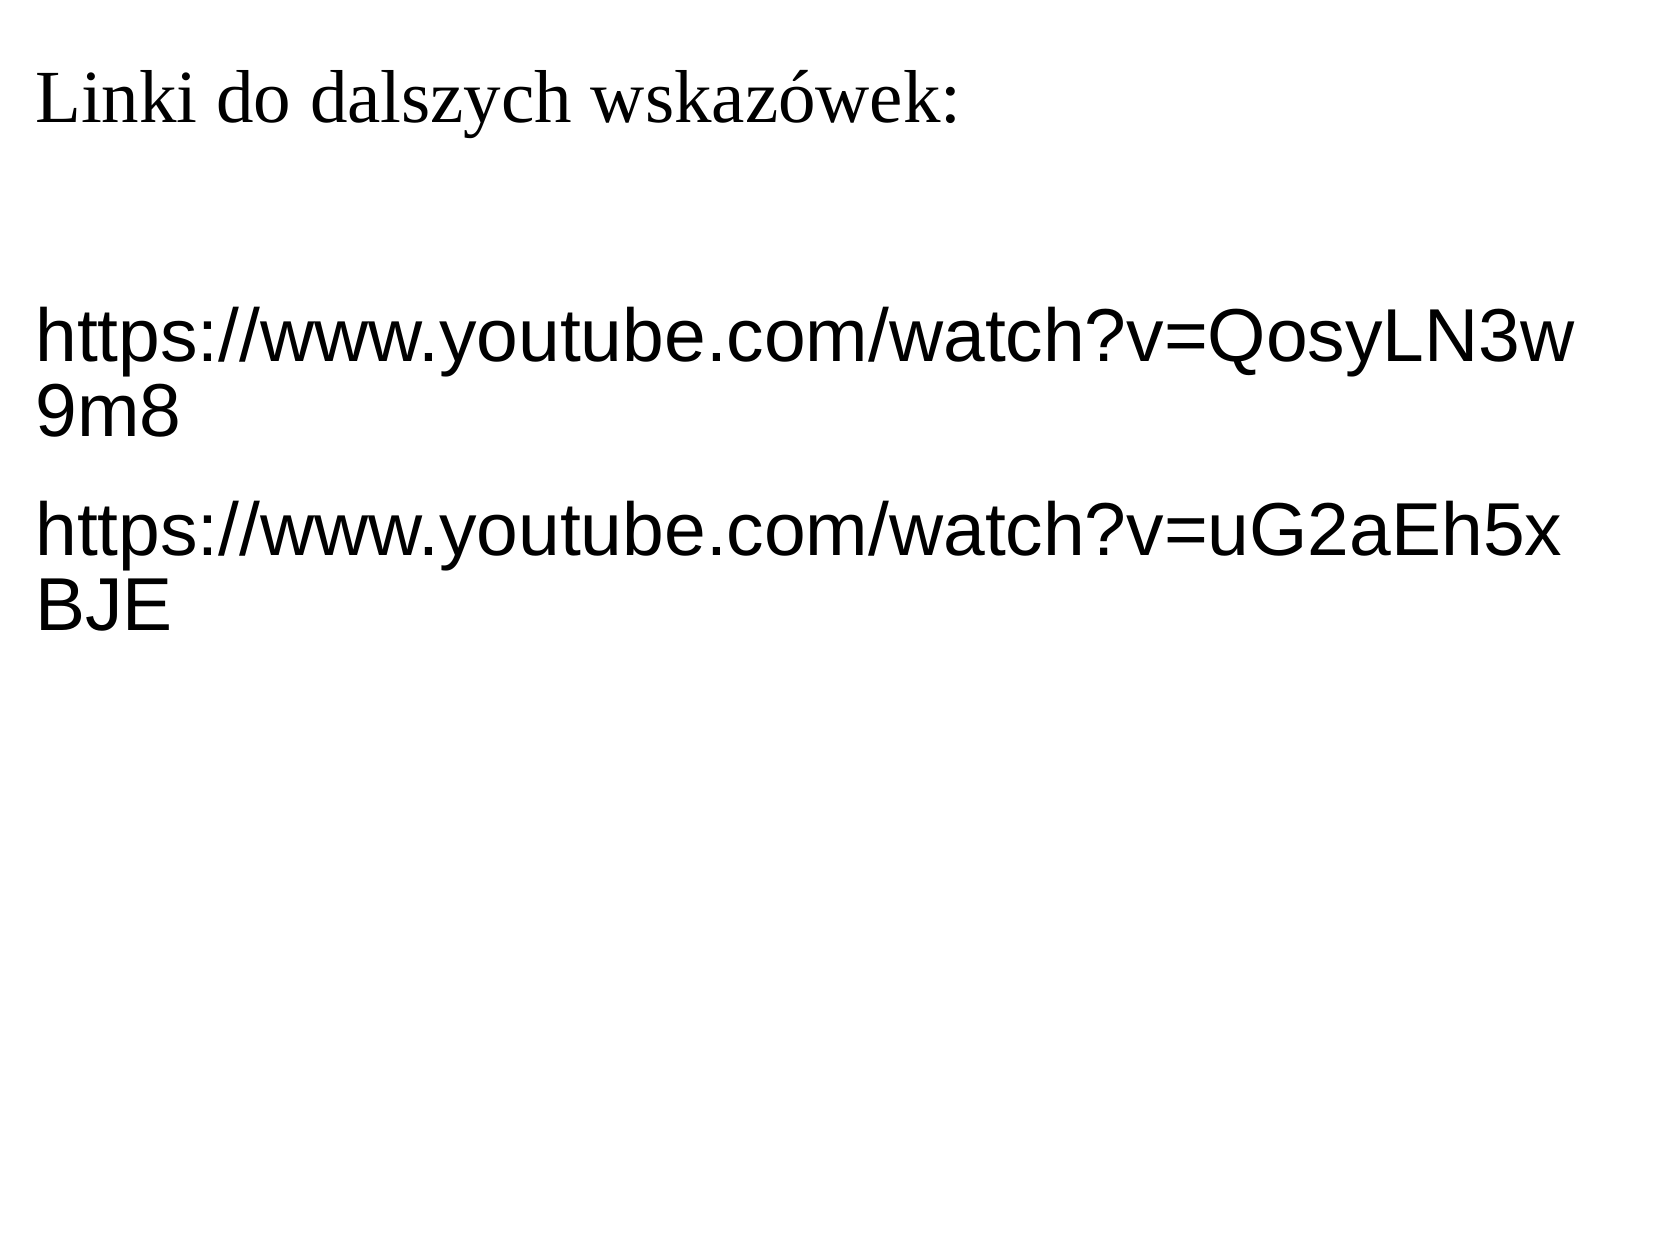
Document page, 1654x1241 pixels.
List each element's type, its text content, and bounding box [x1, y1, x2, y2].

list Linki do dalszych wskazówek: https://www.youtube.com/watch?v=QosyLN3w9m8 https://www.youtube.com/watch?v=uG2aEh5xBJE [35, 47, 1607, 1205]
